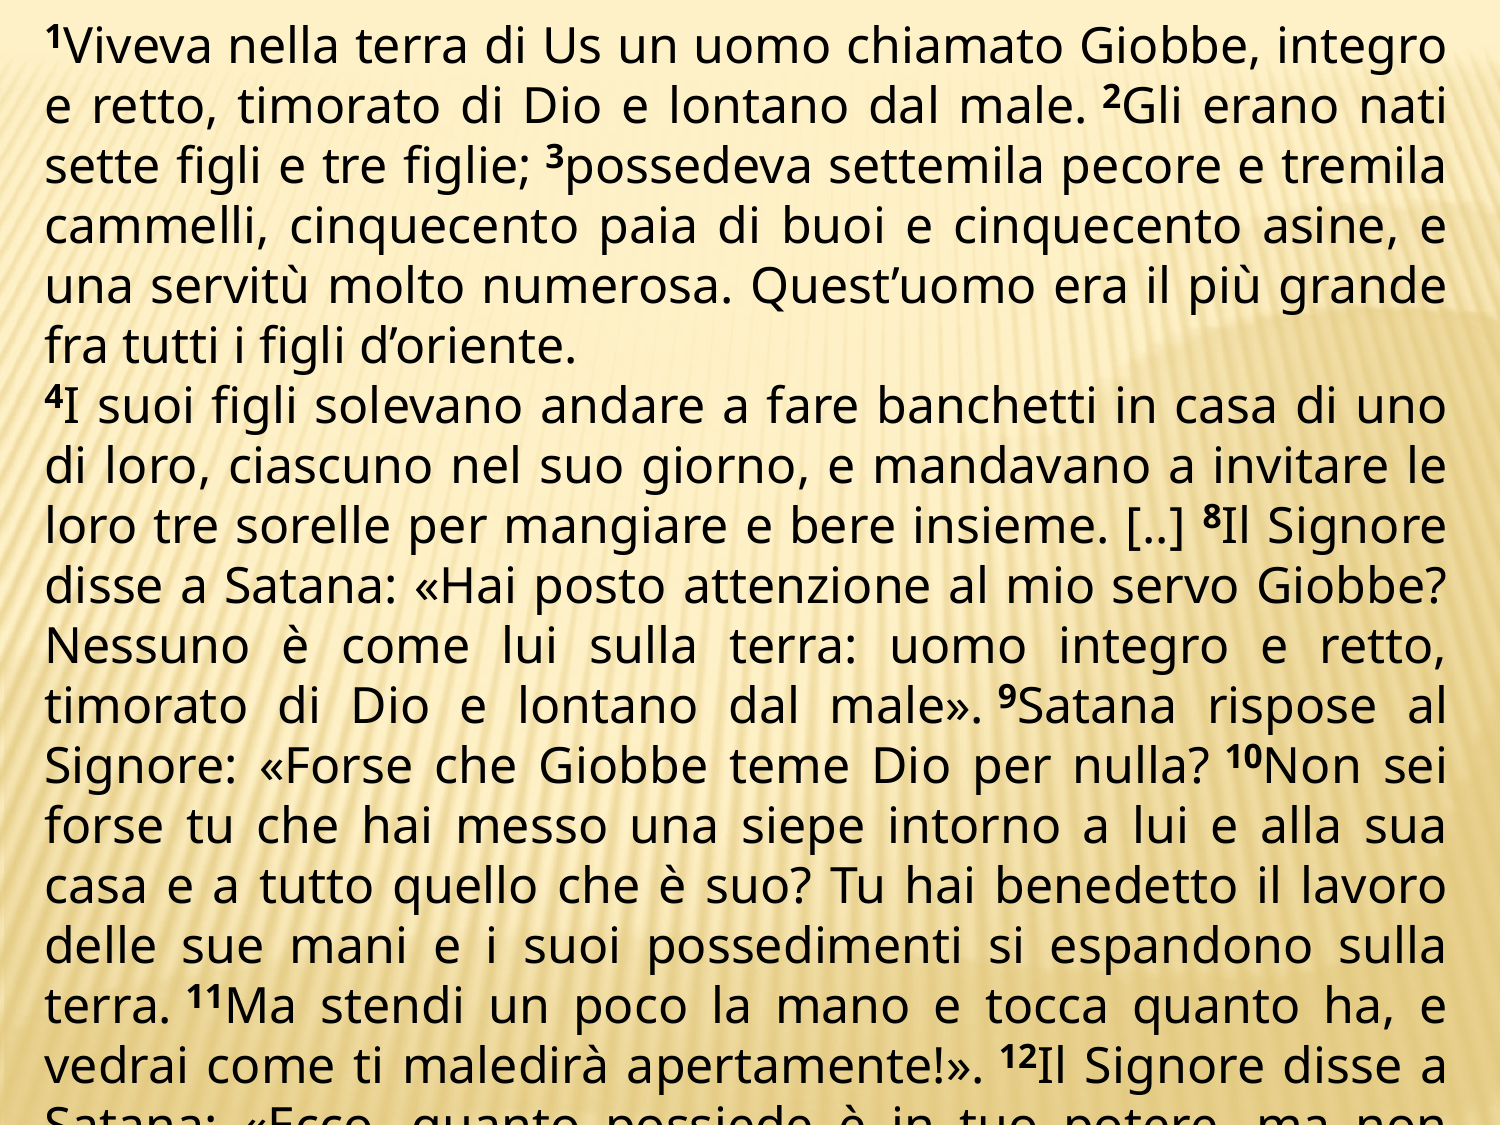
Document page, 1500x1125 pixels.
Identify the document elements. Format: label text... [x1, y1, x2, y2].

text_box 1Viveva nella terra di Us un uomo chiamato Giobbe, integro e retto, timorato di Dio e lontano dal male. 2Gli erano nati sette figli e tre figlie; 3possedeva settemila pecore e tremila cammelli, cinquecento paia di buoi e cinquecento asine, e una servitù molto numerosa. Quest’uomo era il più grande fra tutti i figli d’oriente. 4I suoi figli solevano andare a fare banchetti in casa di uno di loro, ciascuno nel suo giorno, e mandavano a invitare le loro tre sorelle per mangiare e bere insieme. [..] 8Il Signore disse a Satana: «Hai posto attenzione al mio servo Giobbe? Nessuno è come lui sulla terra: uomo integro e retto, timorato di Dio e lontano dal male». 9Satana rispose al Signore: «Forse che Giobbe teme Dio per nulla? 10Non sei forse tu che hai messo una siepe intorno a lui e alla sua casa e a tutto quello che è suo? Tu hai benedetto il lavoro delle sue mani e i suoi possedimenti si espandono sulla terra. 11Ma stendi un poco la mano e tocca quanto ha, e vedrai come ti maledirà apertamente!». 12Il Signore disse a Satana: «Ecco, quanto possiede è in tuo potere, ma non stendere la mano su di lui». Satana si ritirò dalla presenza del Signore. [29, 6, 1471, 1113]
